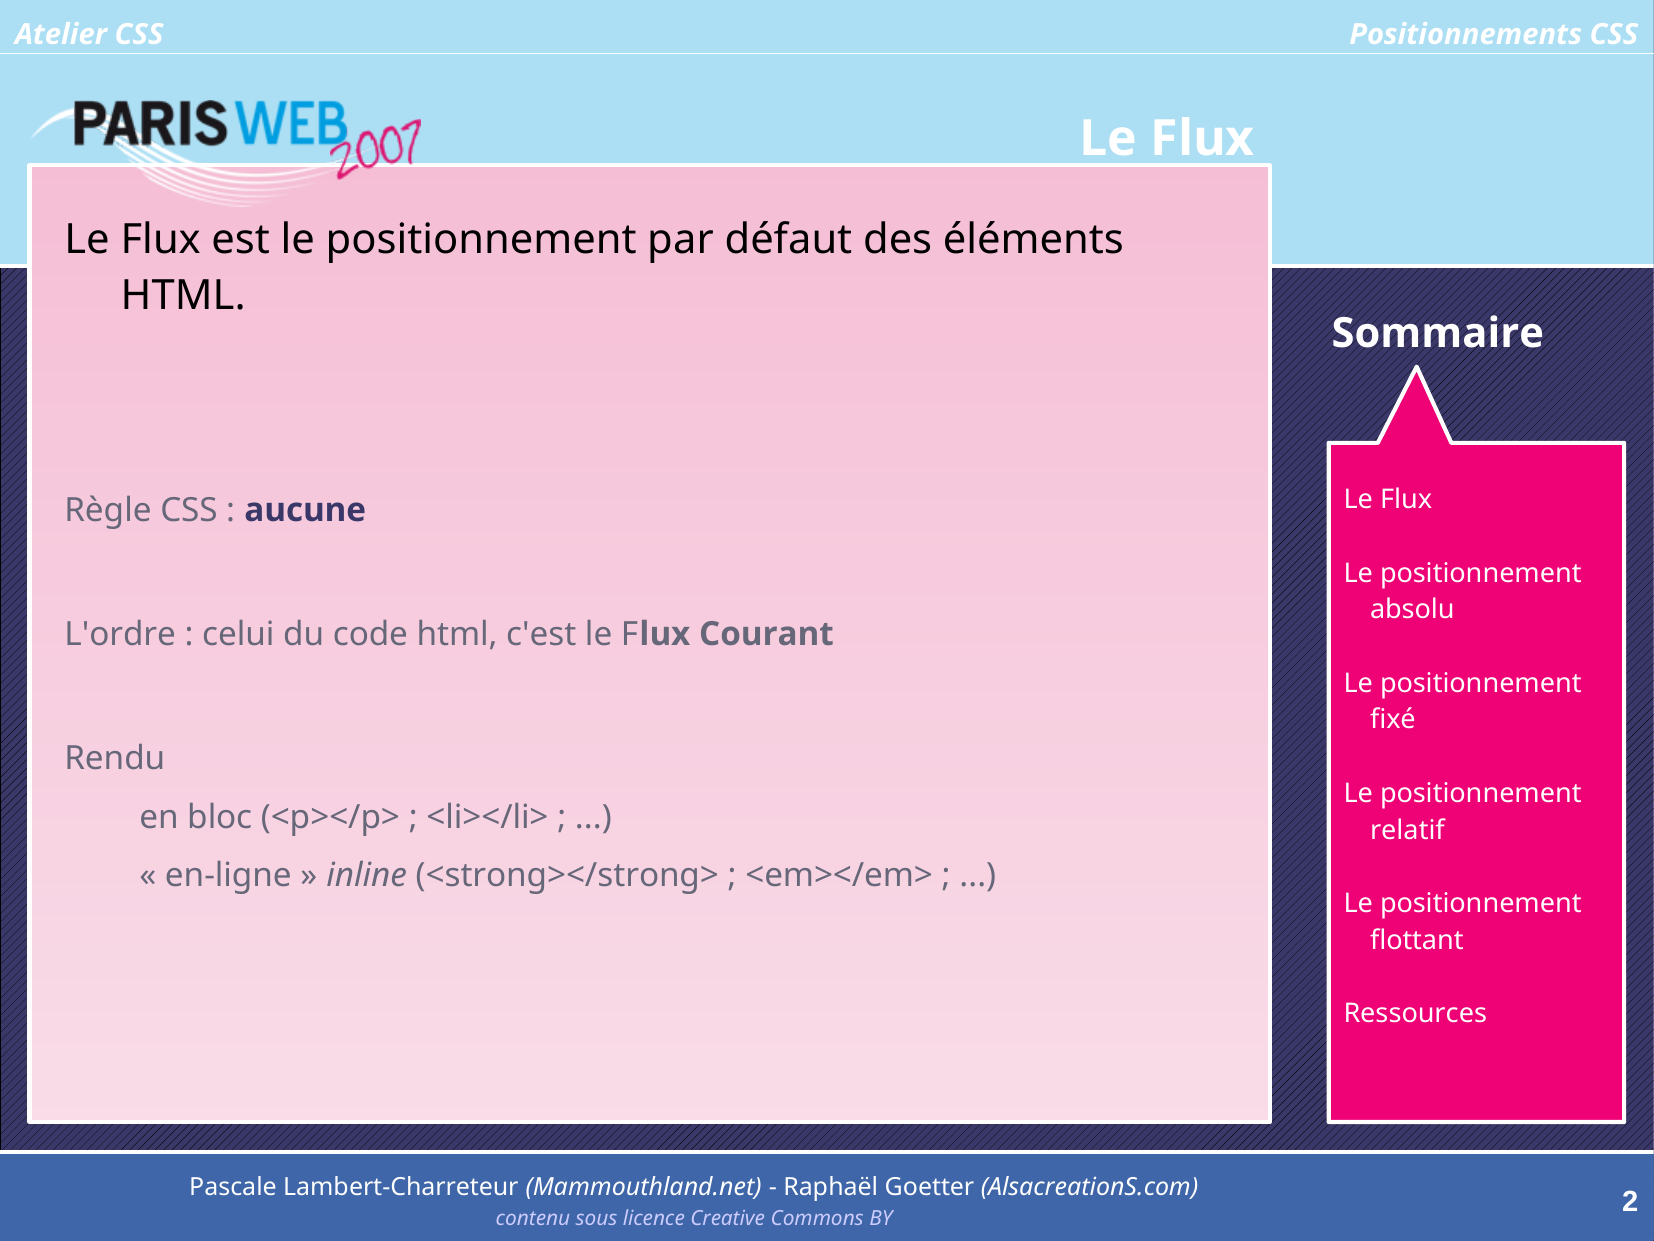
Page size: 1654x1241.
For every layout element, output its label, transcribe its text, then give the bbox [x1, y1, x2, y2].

picture [29, 100, 421, 207]
text_box Positionnements CSS [1003, 5, 1654, 65]
text_box Le Flux [442, 94, 1270, 172]
text_box Le Flux Le positionnement absolu Le positionnement fixé Le positionnement relatif Le positionnement flottant Ressources [1328, 472, 1625, 991]
list Le Flux est le positionnement par défaut des éléments HTML. Règle CSS : aucune L'ordre : celui du code html, c'est le Flux Courant Rendu en bloc (<p></p> ; <li></li> ; ...) « en-ligne » inline (<strong></strong> ; <em></em> ; ...) [49, 200, 1270, 1087]
